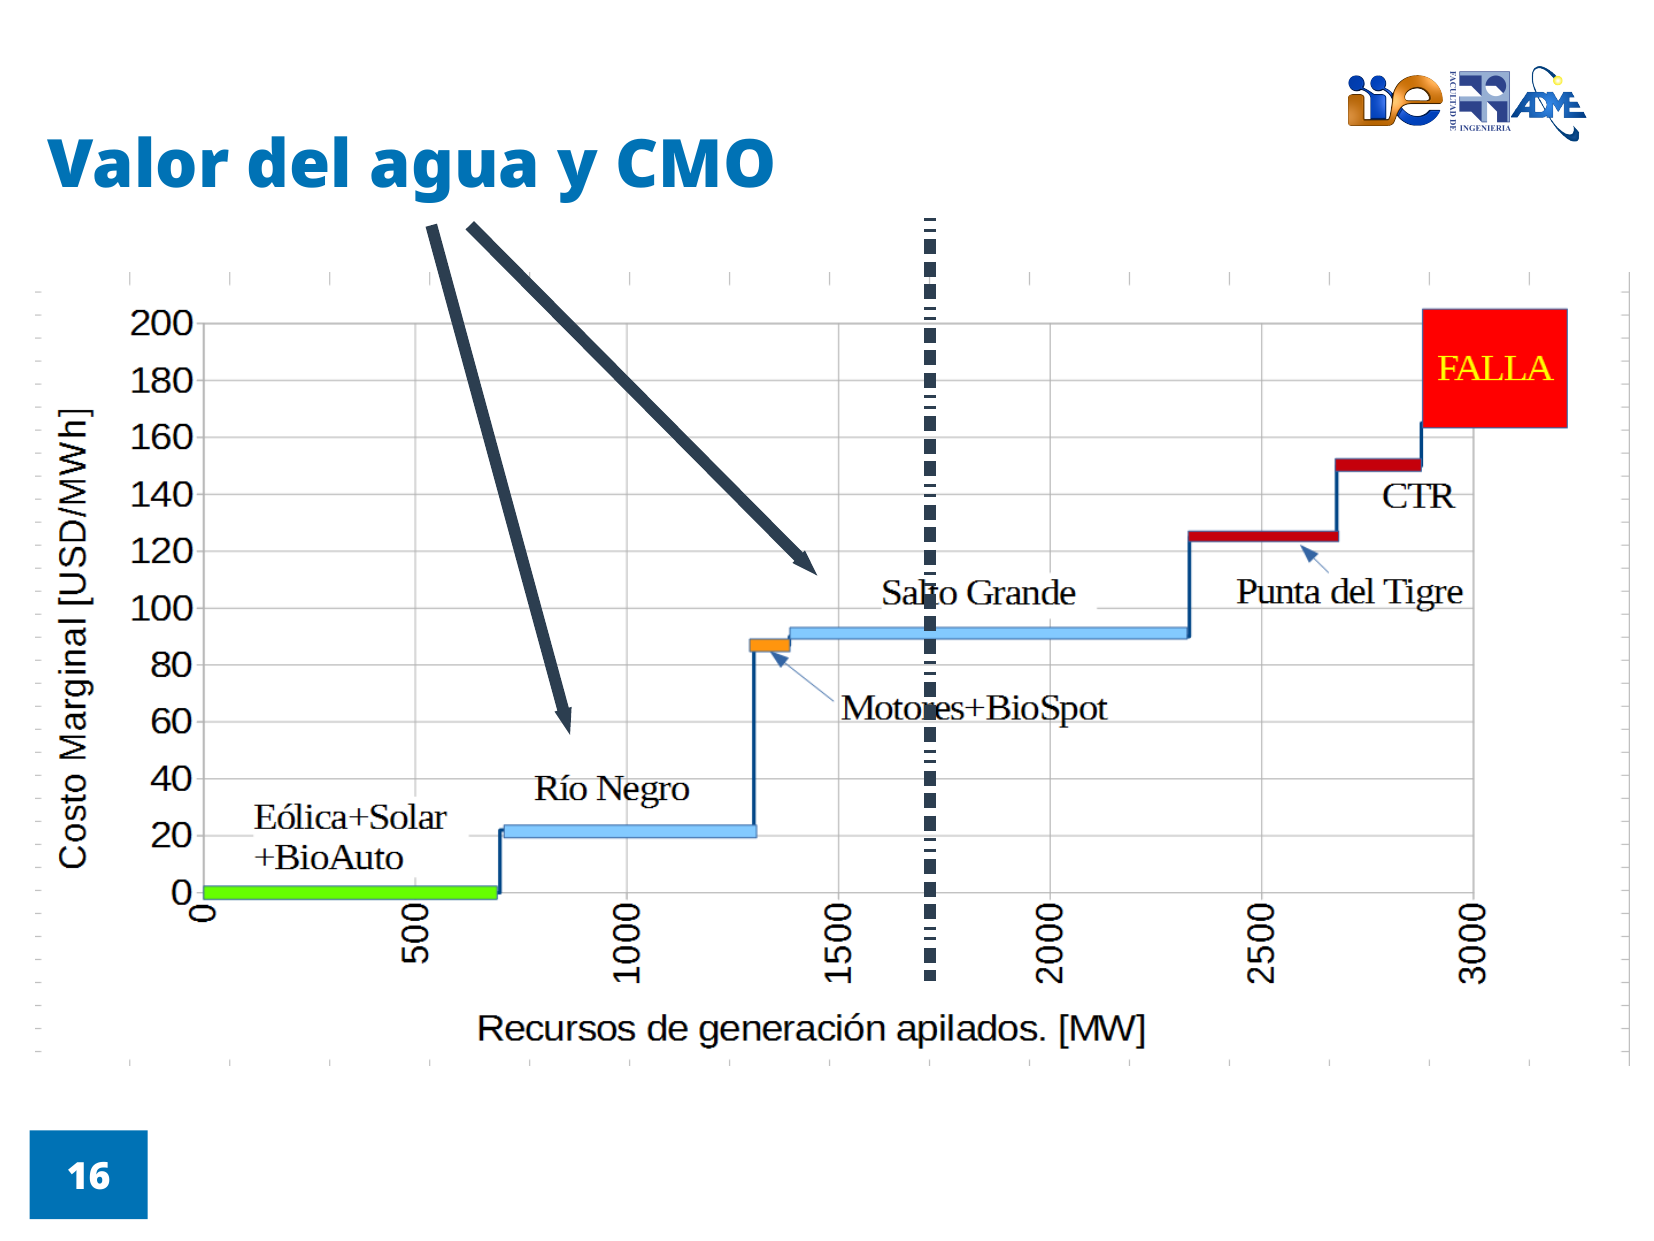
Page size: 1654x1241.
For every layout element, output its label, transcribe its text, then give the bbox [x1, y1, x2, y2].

picture [35, 272, 1630, 1066]
title Valor del agua y CMO [47, 59, 1460, 207]
picture [1460, 66, 1589, 143]
